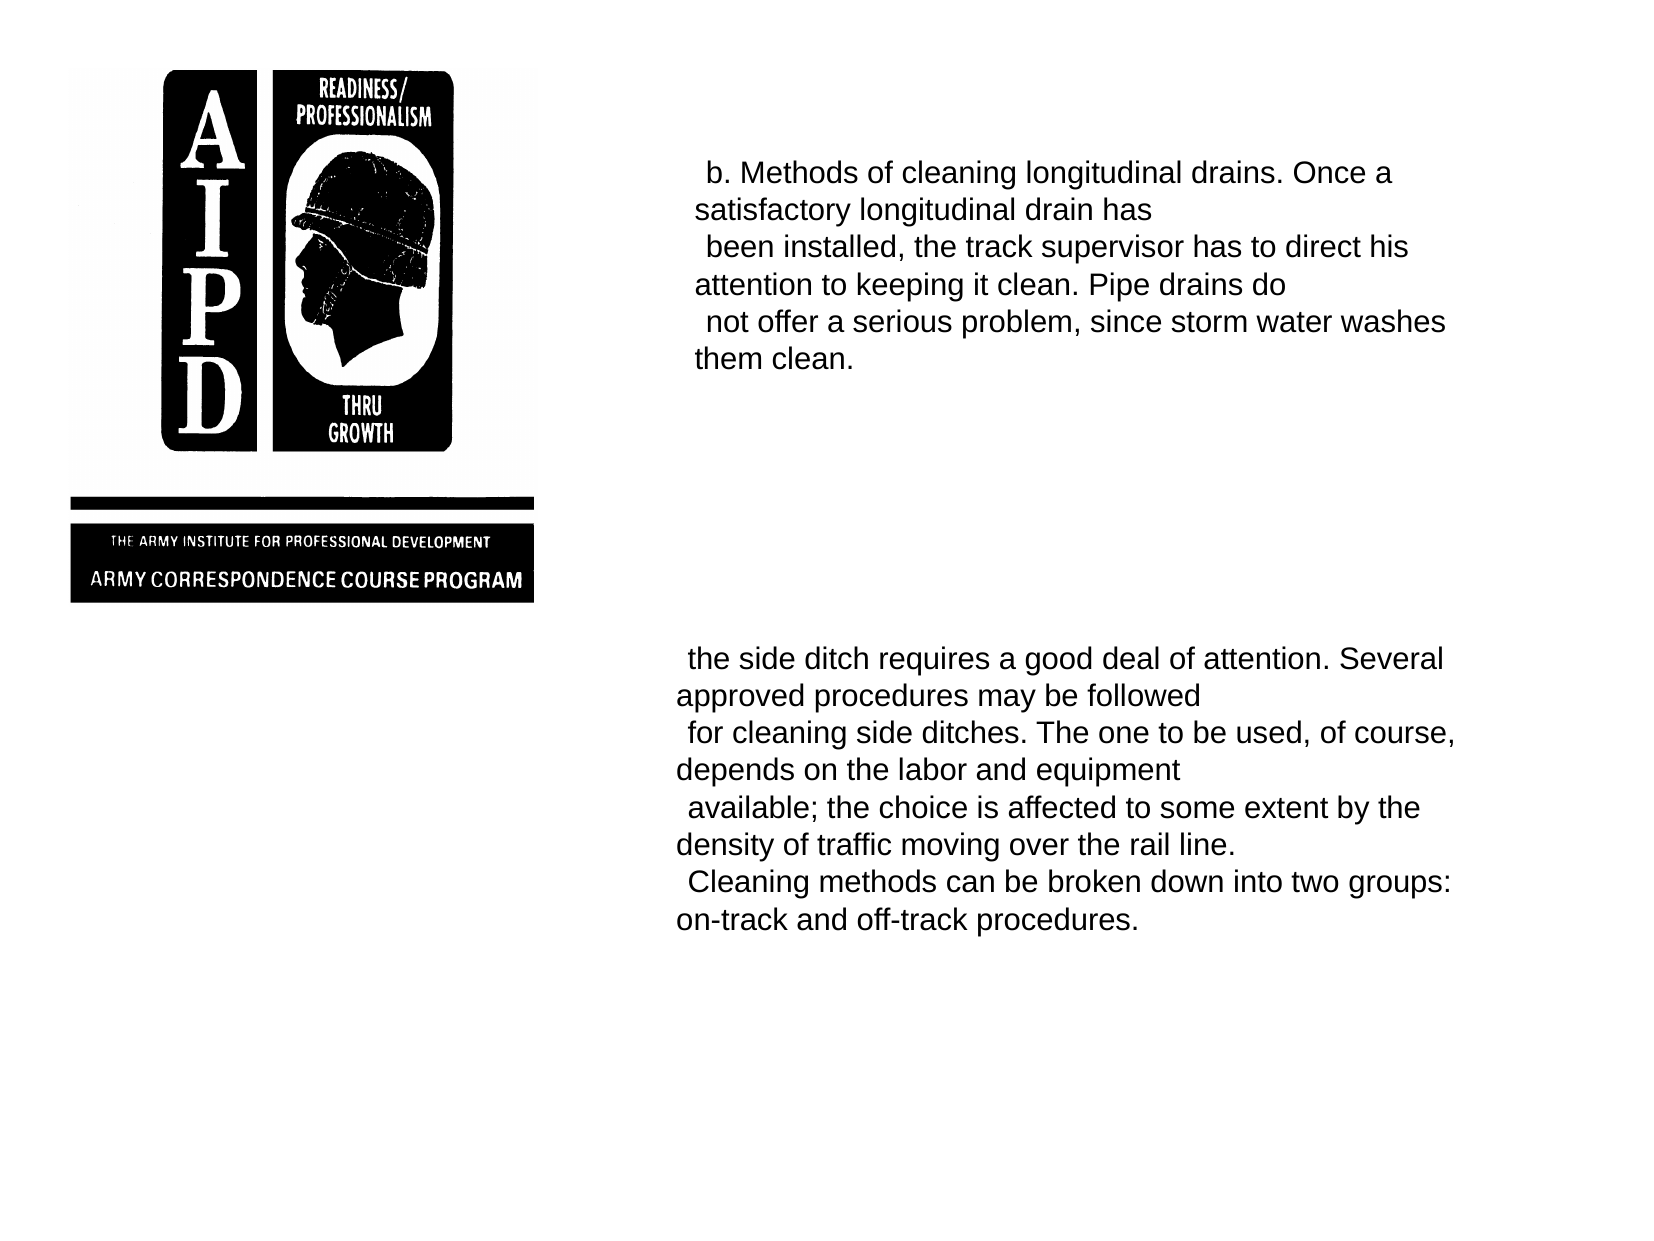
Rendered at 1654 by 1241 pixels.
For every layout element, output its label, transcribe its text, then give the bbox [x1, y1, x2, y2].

text_box the side ditch requires a good deal of attention. Several approved procedures may be followed for cleaning side ditches. The one to be used, of course, depends on the labor and equipment available; the choice is affected to some extent by the density of traffic moving over the rail line. Cleaning methods can be broken down into two groups: on-track and off-track procedures. [661, 630, 1489, 944]
picture [68, 68, 538, 607]
text_box b. Methods of cleaning longitudinal drains. Once a satisfactory longitudinal drain has been installed, the track supervisor has to direct his attention to keeping it clean. Pipe drains do not offer a serious problem, since storm water washes them clean. [679, 144, 1507, 384]
